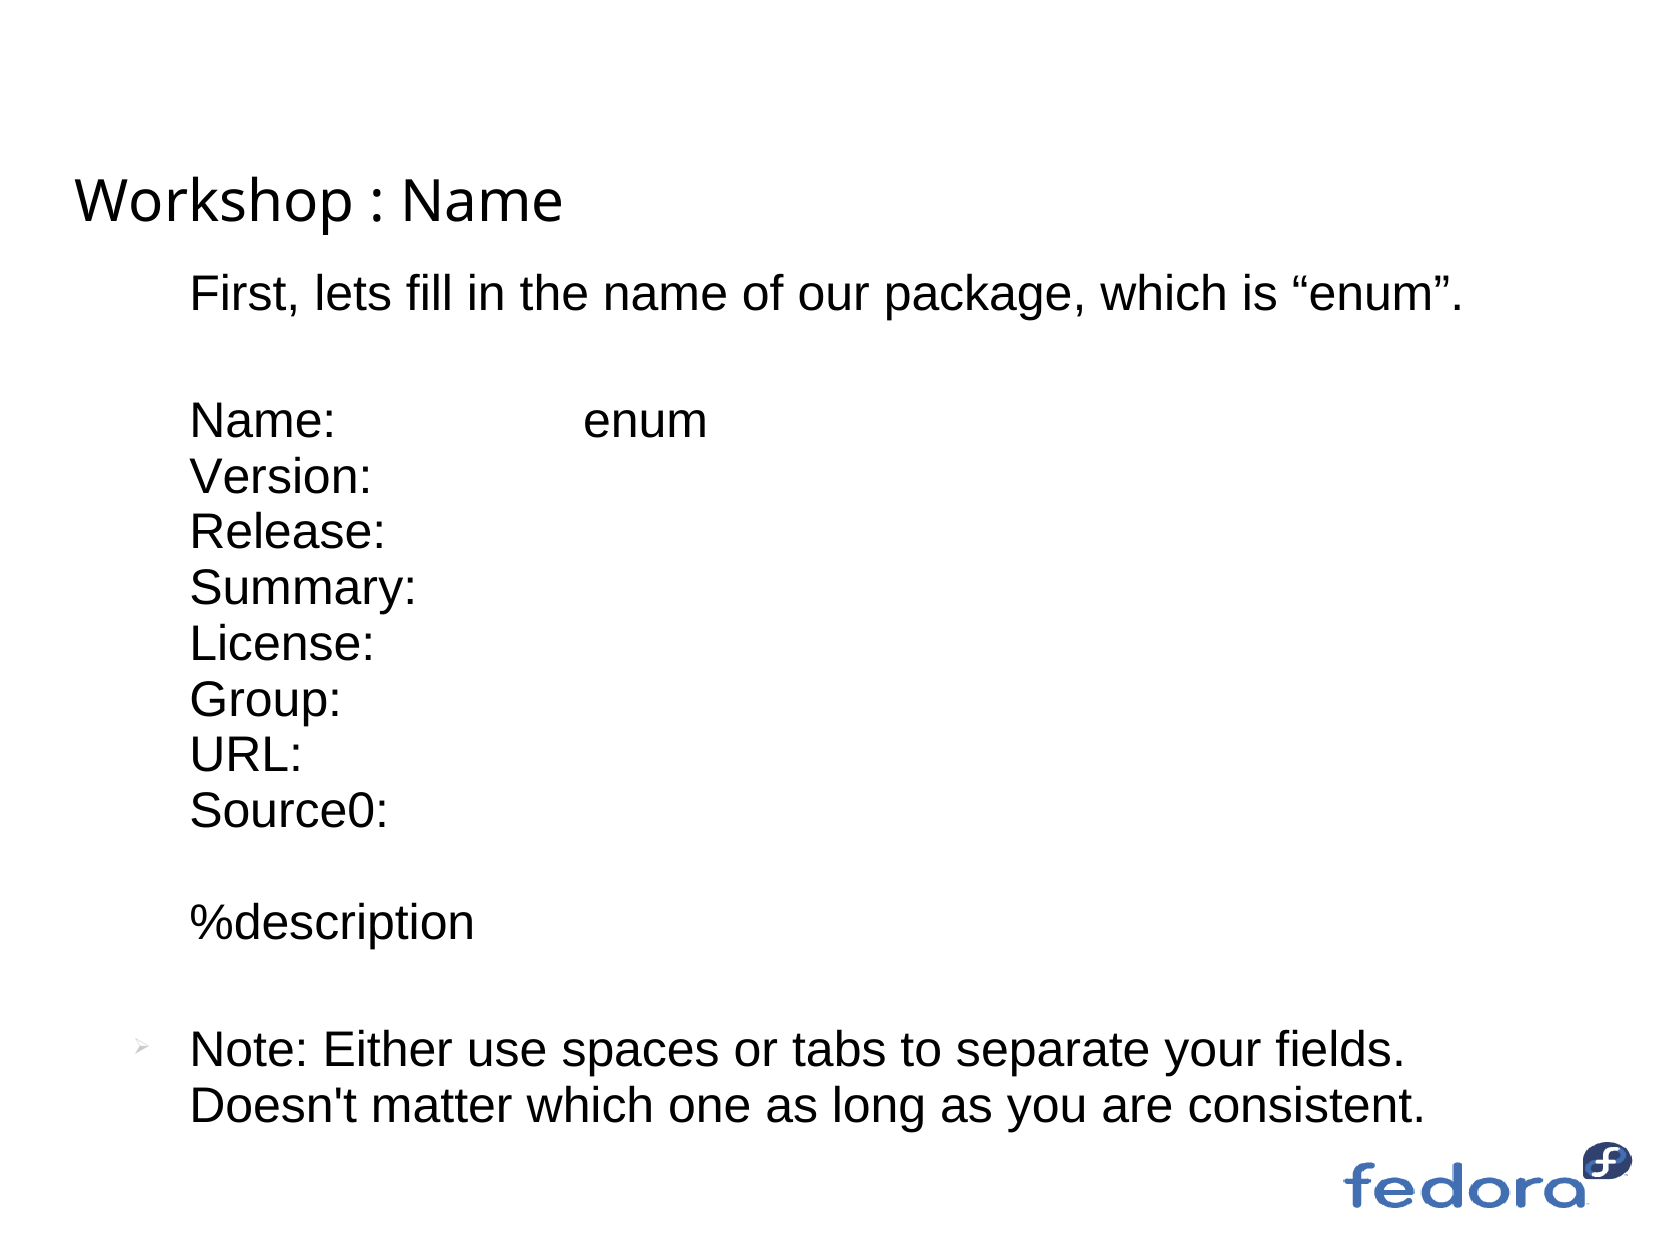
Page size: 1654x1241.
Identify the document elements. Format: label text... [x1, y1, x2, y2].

picture [1332, 1124, 1651, 1227]
list First, lets fill in the name of our package, which is “enum”. Name: enum Version: Release: Summary: License: Group: URL: Source0: %description Note: Either use spaces or tabs to separate your fields. Doesn't matter which one as long as you are consistent. [77, 264, 1500, 1174]
title Workshop : Name [74, 140, 1506, 259]
